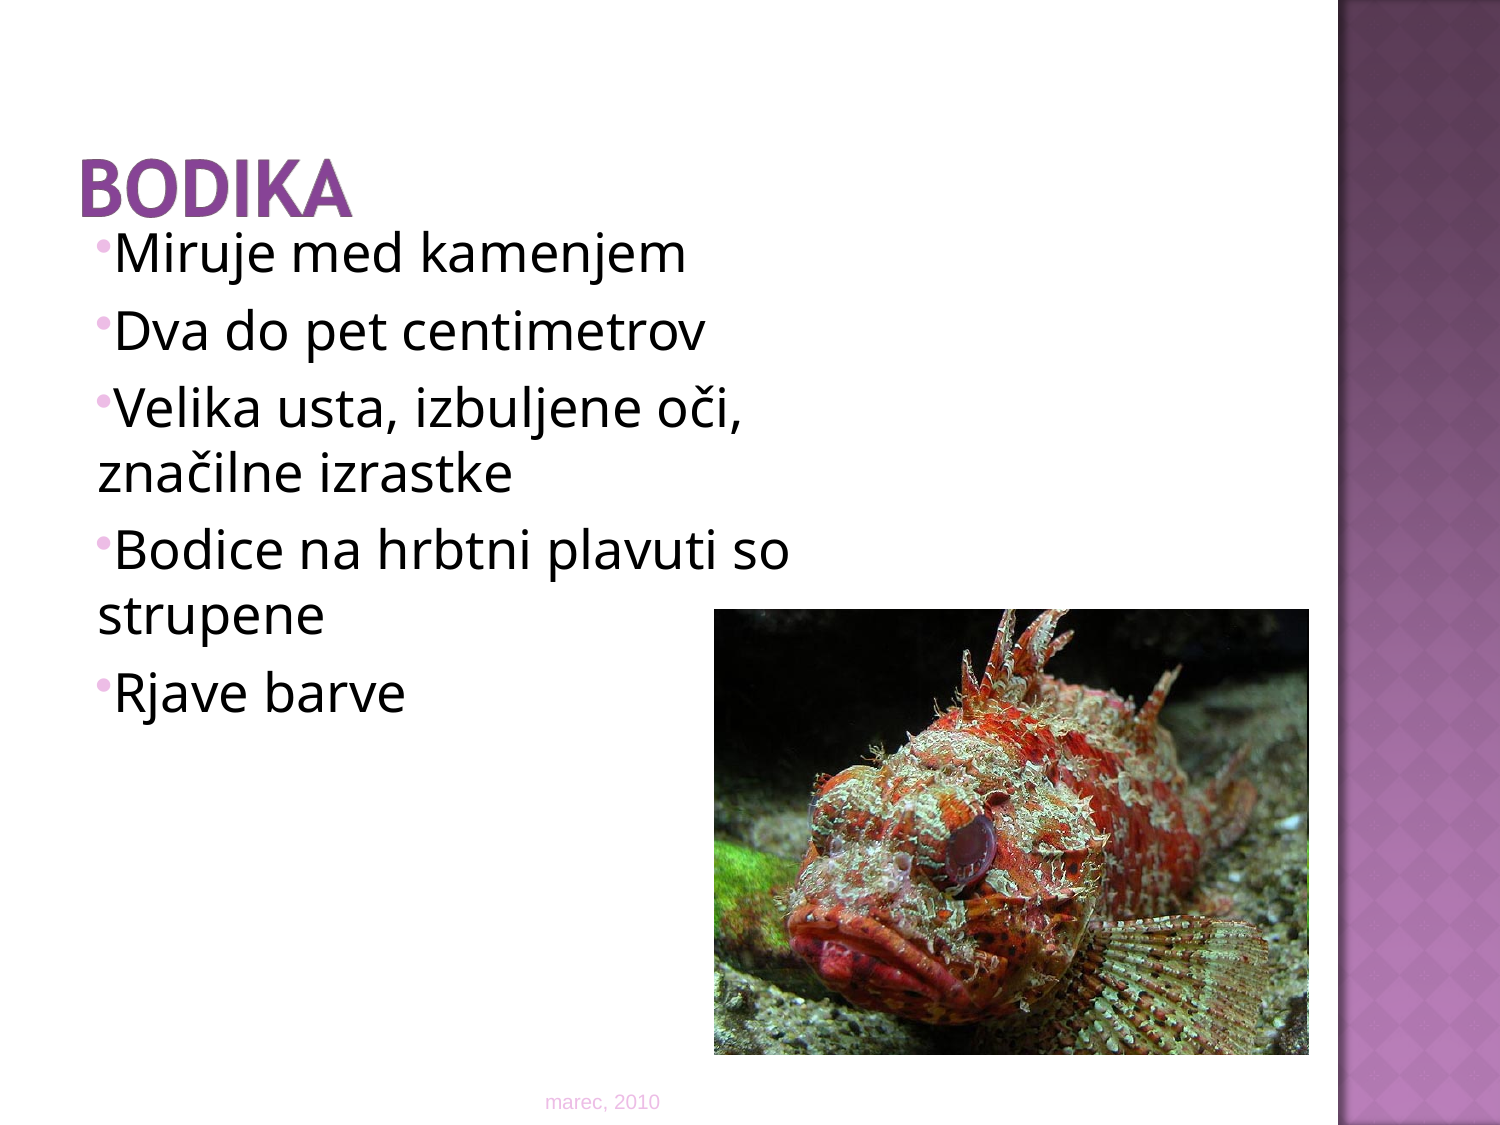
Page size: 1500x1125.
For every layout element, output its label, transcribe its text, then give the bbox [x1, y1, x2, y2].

text_box marec, 2010 [74, 1075, 675, 1114]
picture [714, 609, 1309, 1055]
text_box Miruje med kamenjem Dva do pet centimetrov Velika usta, izbuljene oči, značilne izrastke Bodice na hrbtni plavuti so strupene Rjave barve [82, 210, 961, 1022]
picture [1337, 0, 1500, 1125]
picture [29, 46, 1259, 235]
